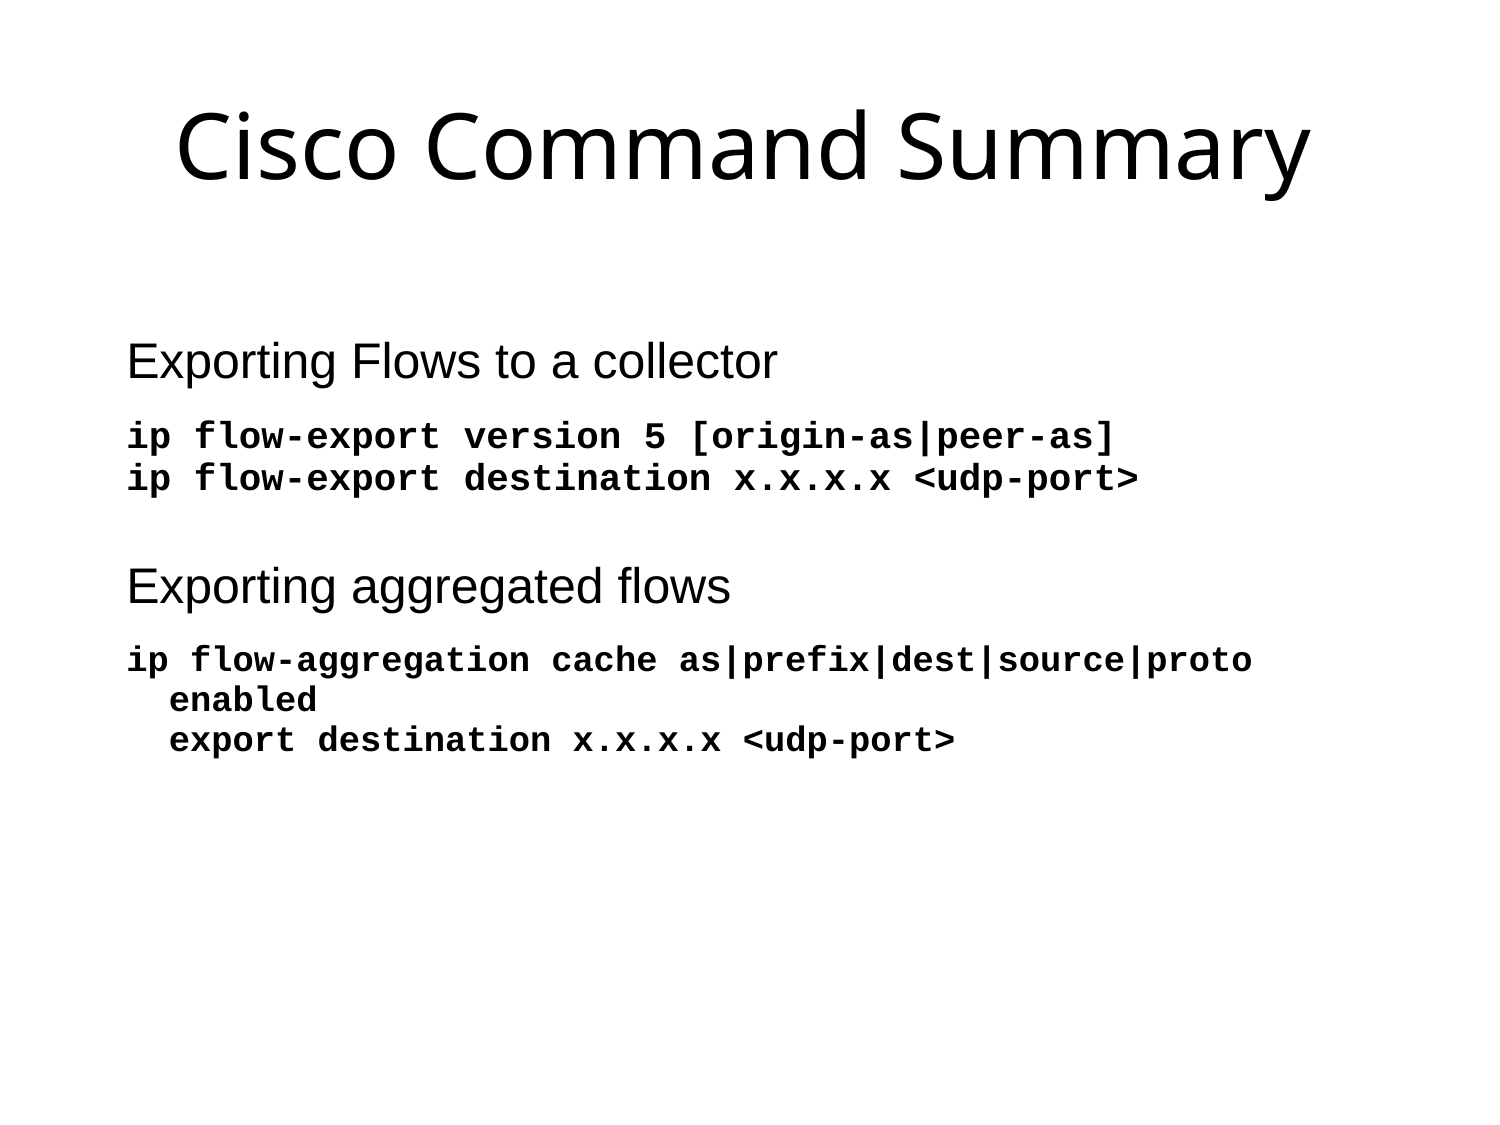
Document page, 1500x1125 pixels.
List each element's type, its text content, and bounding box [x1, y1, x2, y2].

list Exporting Flows to a collector ip flow-export version 5 [origin-as|peer-as] ip flow-export destination x.x.x.x <udp-port> Exporting aggregated flows ip flow-aggregation cache as|prefix|dest|source|proto enabled export destination x.x.x.x <udp-port> [112, 324, 1388, 1011]
title Cisco Command Summary [112, 62, 1388, 226]
